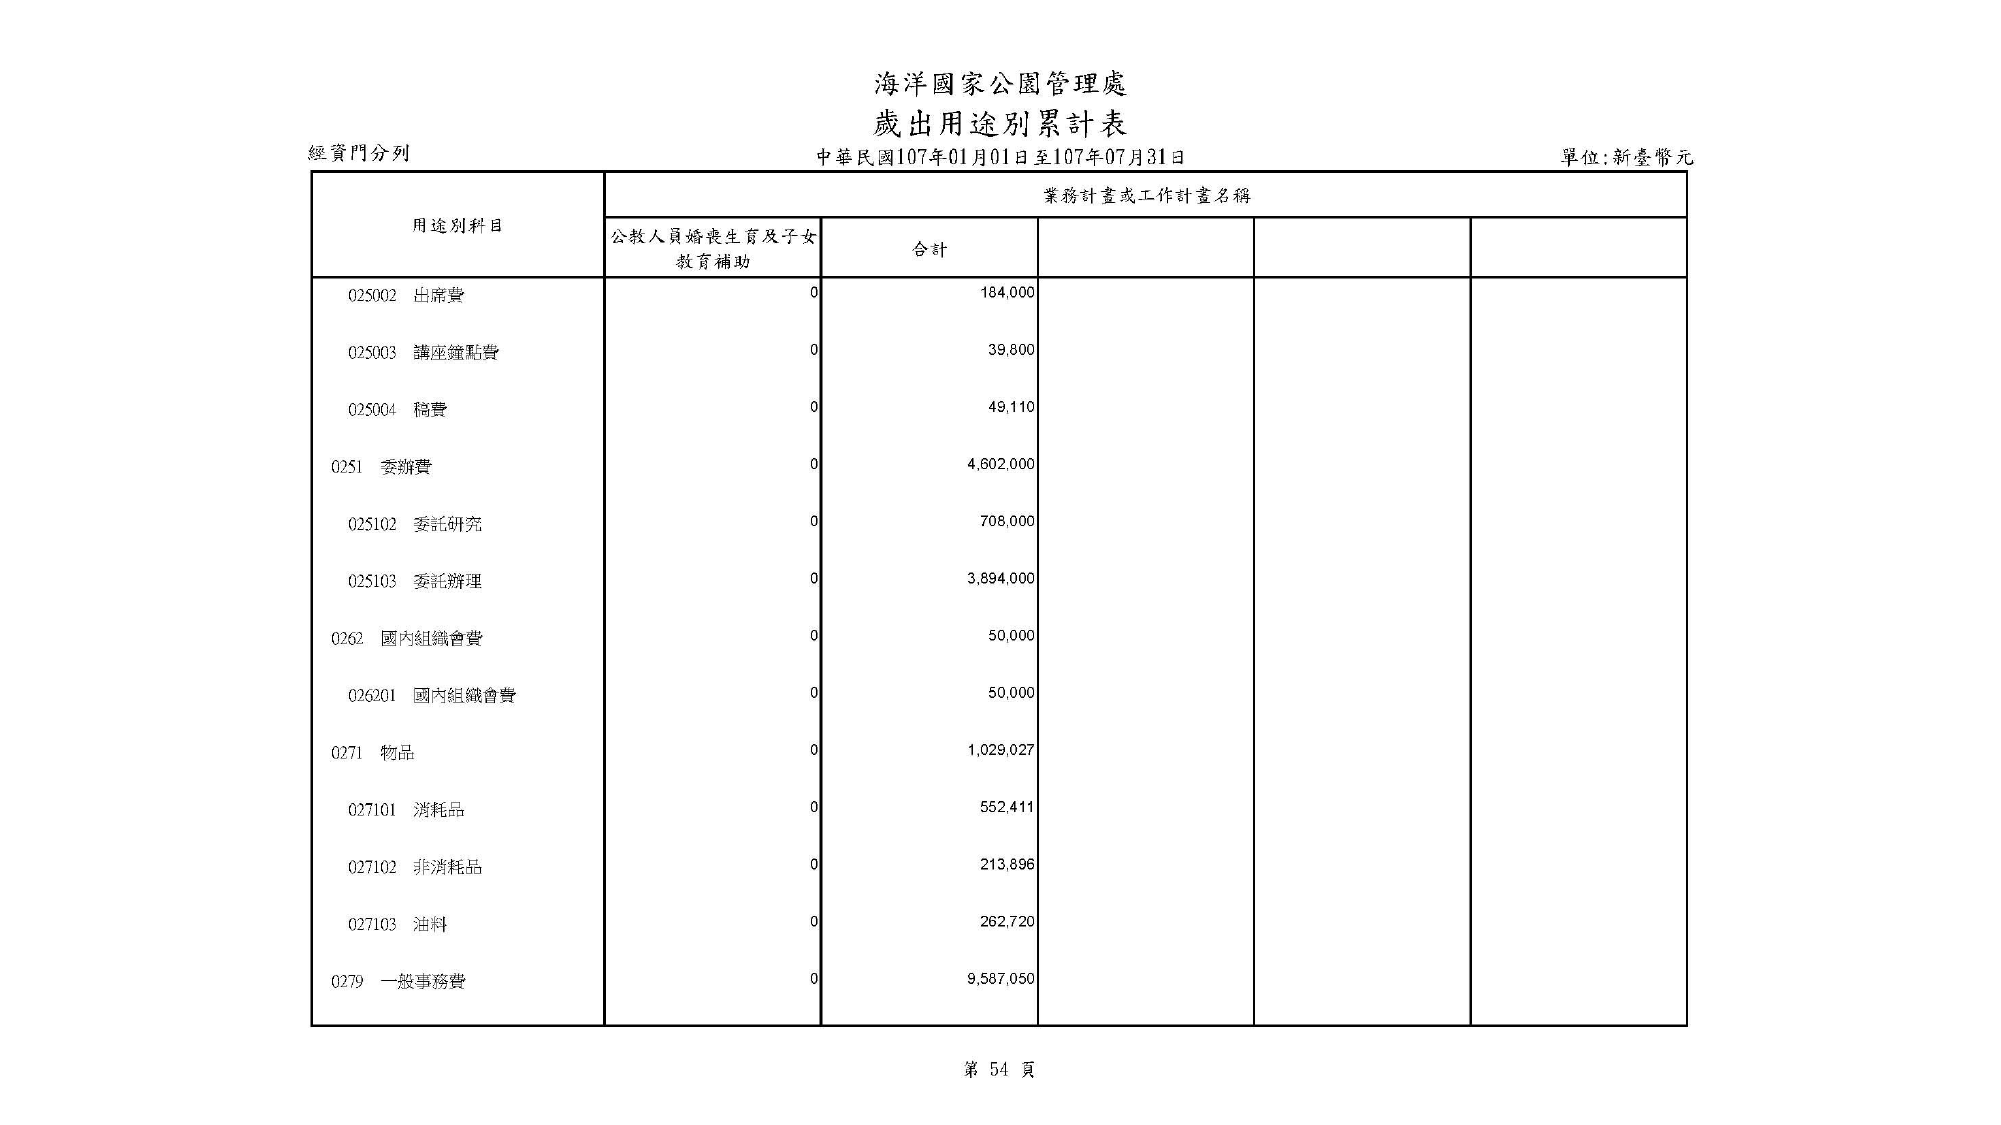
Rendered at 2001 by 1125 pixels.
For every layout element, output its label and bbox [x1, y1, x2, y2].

picture [204, 0, 1796, 1125]
